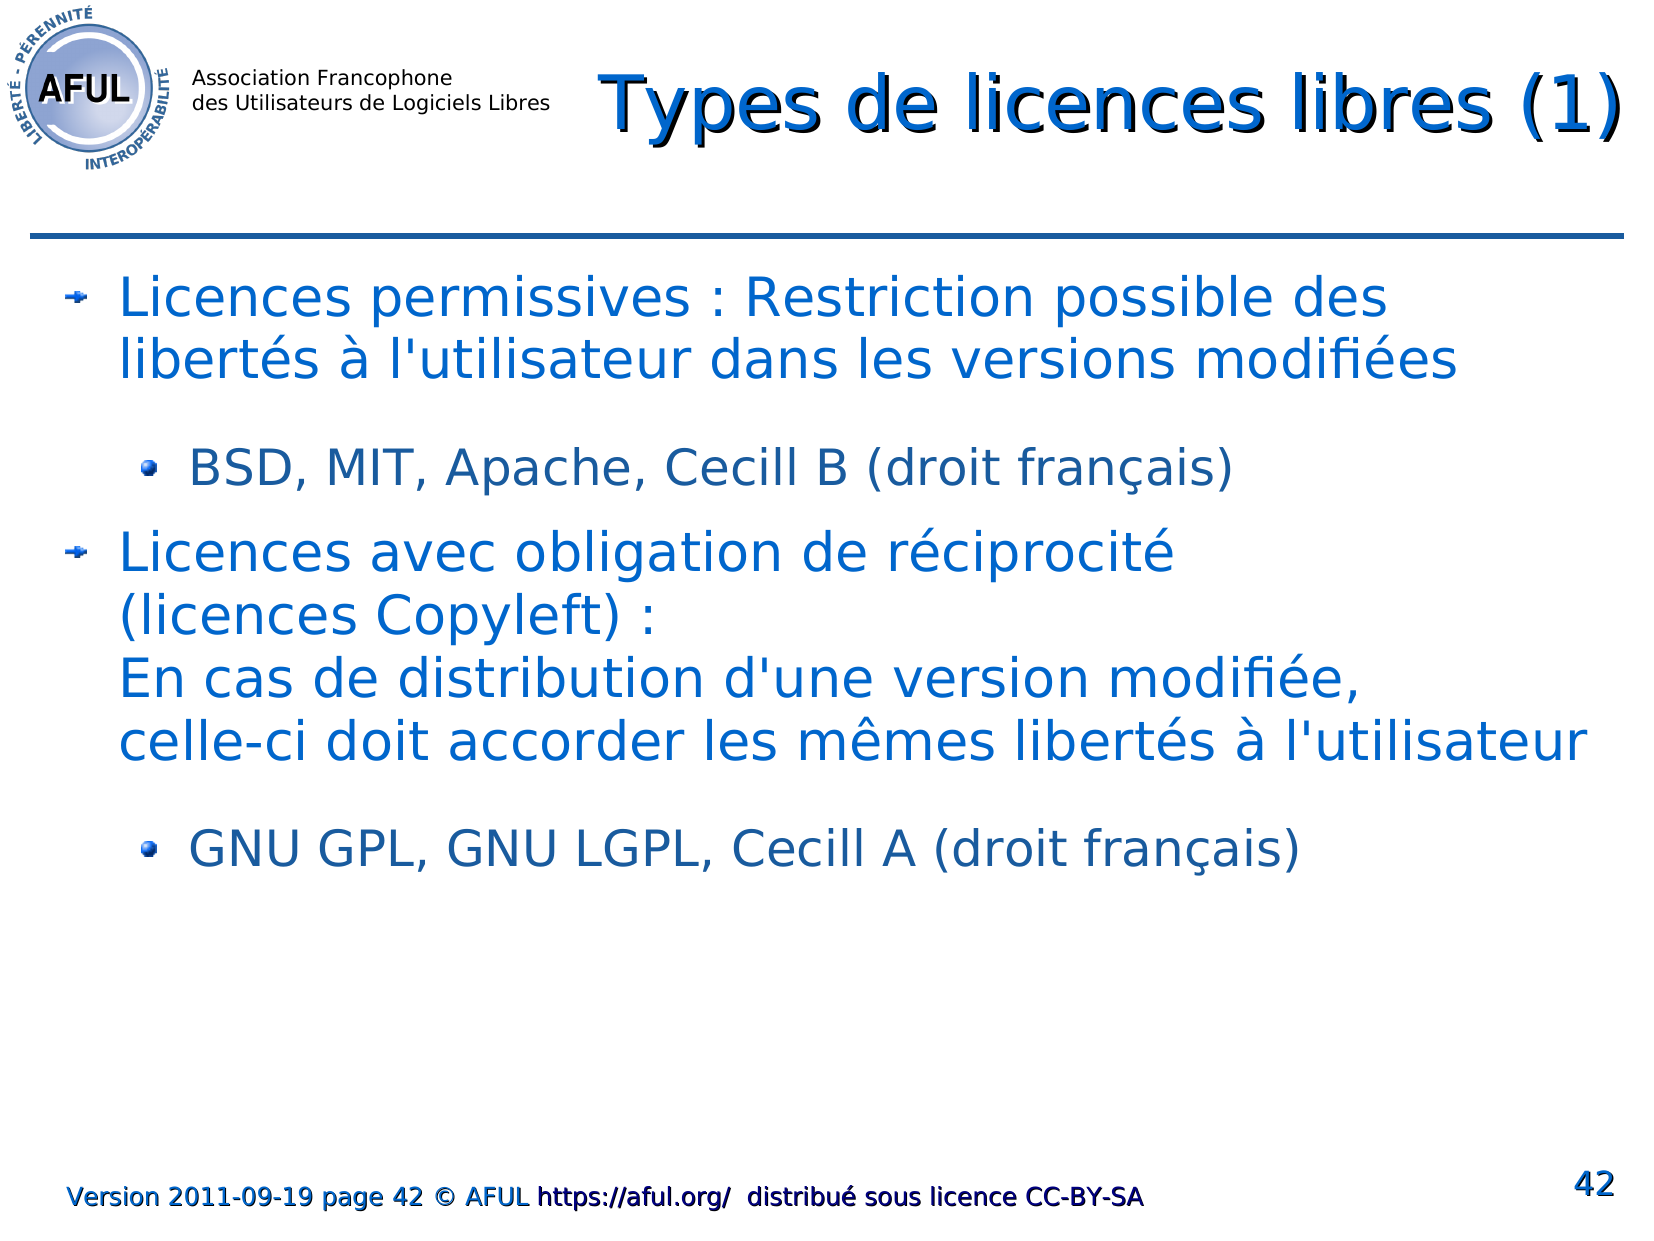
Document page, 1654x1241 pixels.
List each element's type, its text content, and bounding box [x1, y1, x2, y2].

title Types de licences libres (1) [501, 0, 1625, 207]
picture [0, 0, 178, 178]
list Licences permissives : Restriction possible des libertés à l'utilisateur dans les versions modifiées BSD, MIT, Apache, Cecill B (droit français) Licences avec obligation de réciprocité (licences Copyleft) : En cas de distribution d'une version modifiée, celle-ci doit accorder les mêmes libertés à l'utilisateur GNU GPL, GNU LGPL, Cecill A (droit français) [47, 265, 1595, 1196]
